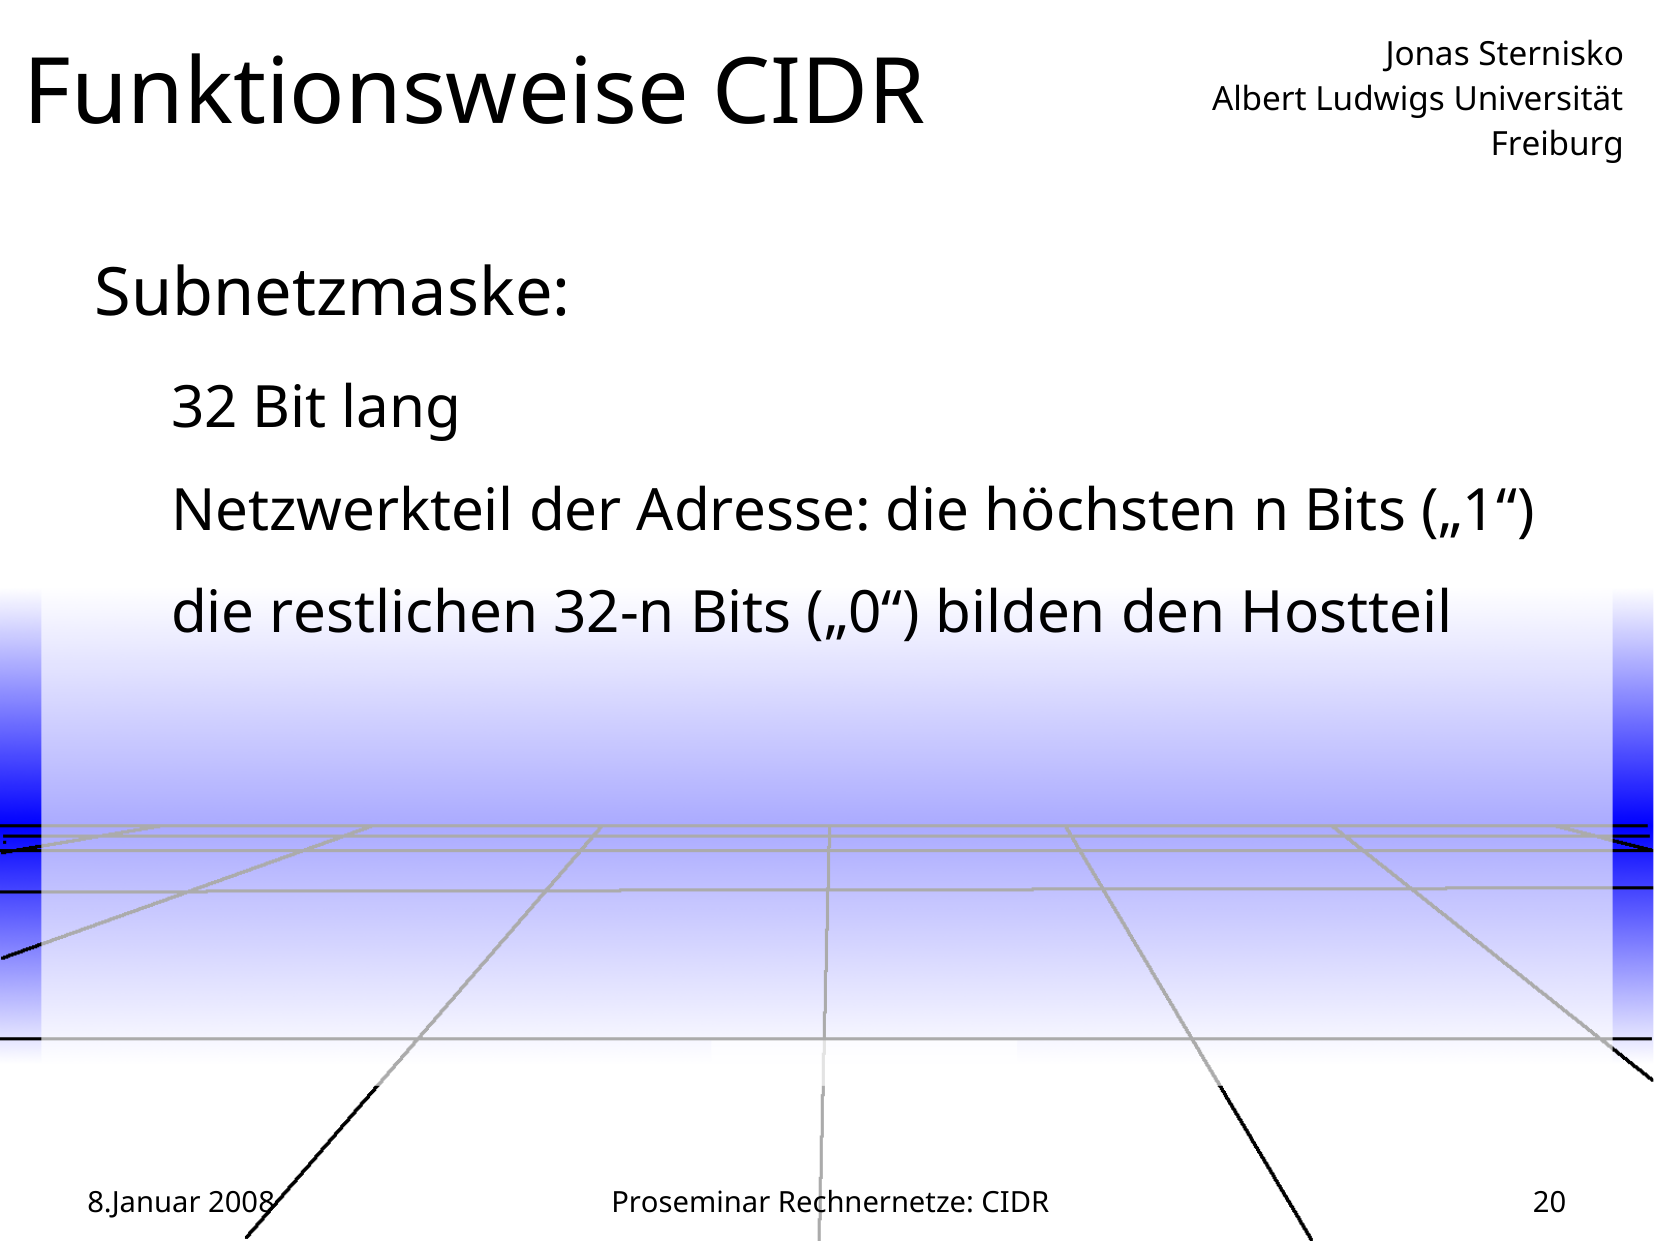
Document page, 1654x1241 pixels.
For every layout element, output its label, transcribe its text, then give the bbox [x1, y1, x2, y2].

picture [0, 0, 1654, 1241]
list Subnetzmaske: 32 Bit lang Netzwerkteil der Adresse: die höchsten n Bits („1“) die restlichen 32-n Bits („0“) bilden den Hostteil [76, 185, 1565, 1152]
title Funktionsweise CIDR [23, 31, 1211, 146]
